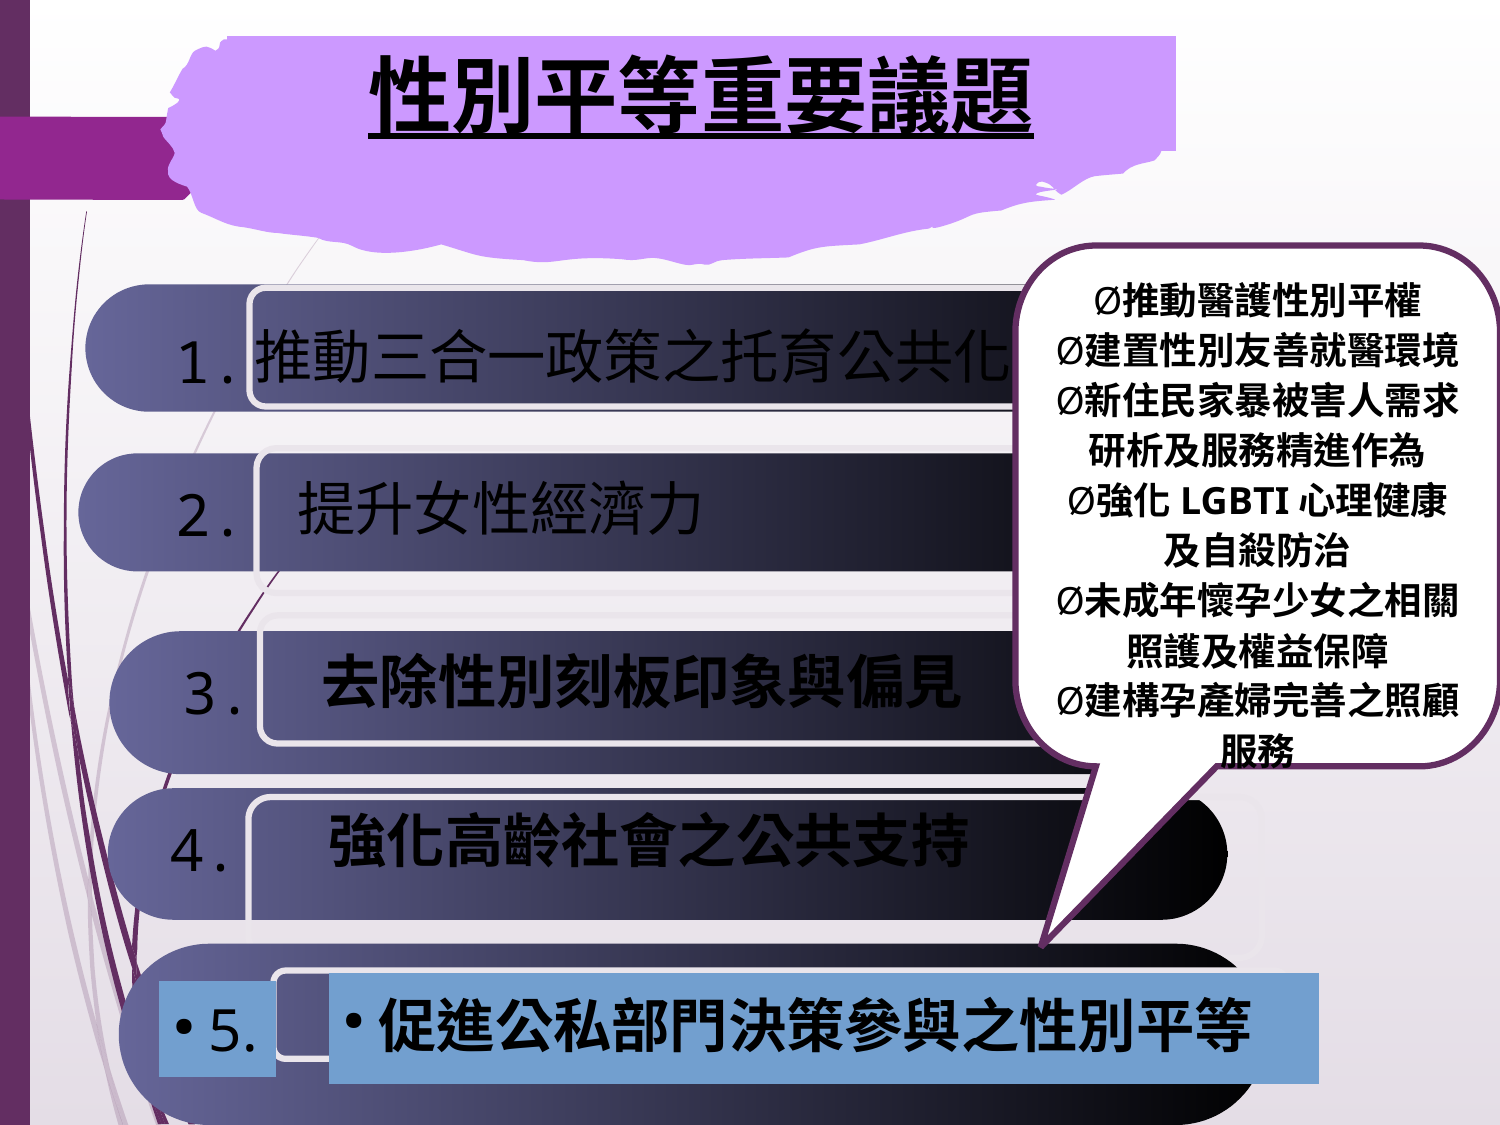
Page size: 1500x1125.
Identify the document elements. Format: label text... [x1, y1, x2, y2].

text_box 4. [155, 805, 284, 890]
text_box [107, 788, 1089, 920]
text_box [252, 801, 1060, 920]
table_header 5. [159, 981, 276, 1077]
text_box [253, 291, 1024, 312]
text_box [85, 284, 262, 392]
table_header 促進公私部門決策參與之性別平等 [329, 973, 1319, 1084]
text_box 性別平等重要議題 [227, 36, 1176, 151]
text_box [134, 631, 256, 648]
text_box [373, 397, 1015, 403]
text_box [160, 39, 1162, 266]
text_box 1. [103, 317, 373, 403]
text_box [260, 453, 1015, 471]
text_box 2. [125, 471, 366, 556]
text_box 3. [98, 648, 351, 734]
text_box [267, 723, 1037, 740]
text_box [1069, 881, 1222, 920]
text_box [264, 631, 1015, 648]
text_box 去除性別刻板印象與偏見 [307, 638, 1025, 723]
text_box [116, 403, 1015, 412]
text_box 推動醫護性別平權 建置性別友善就醫環境 新住民家暴被害人需求研析及服務精進作為 強化LGBTI心理健康及自殺防治 未成年懷孕少女之相關照護及權益保障 建構孕產婦完善之照顧服務 [1015, 245, 1500, 948]
text_box [118, 943, 1252, 1125]
text_box 推動三合一政策之托育公共化 [253, 312, 1017, 397]
text_box [78, 453, 258, 572]
text_box [260, 549, 1015, 572]
text_box 強化高齡社會之公共支持 [1107, 801, 1231, 881]
text_box [277, 974, 329, 1055]
text_box 強化高齡社會之公共支持 [313, 801, 1085, 881]
text_box 提升女性經濟力 [283, 464, 1015, 549]
text_box [116, 734, 1095, 775]
